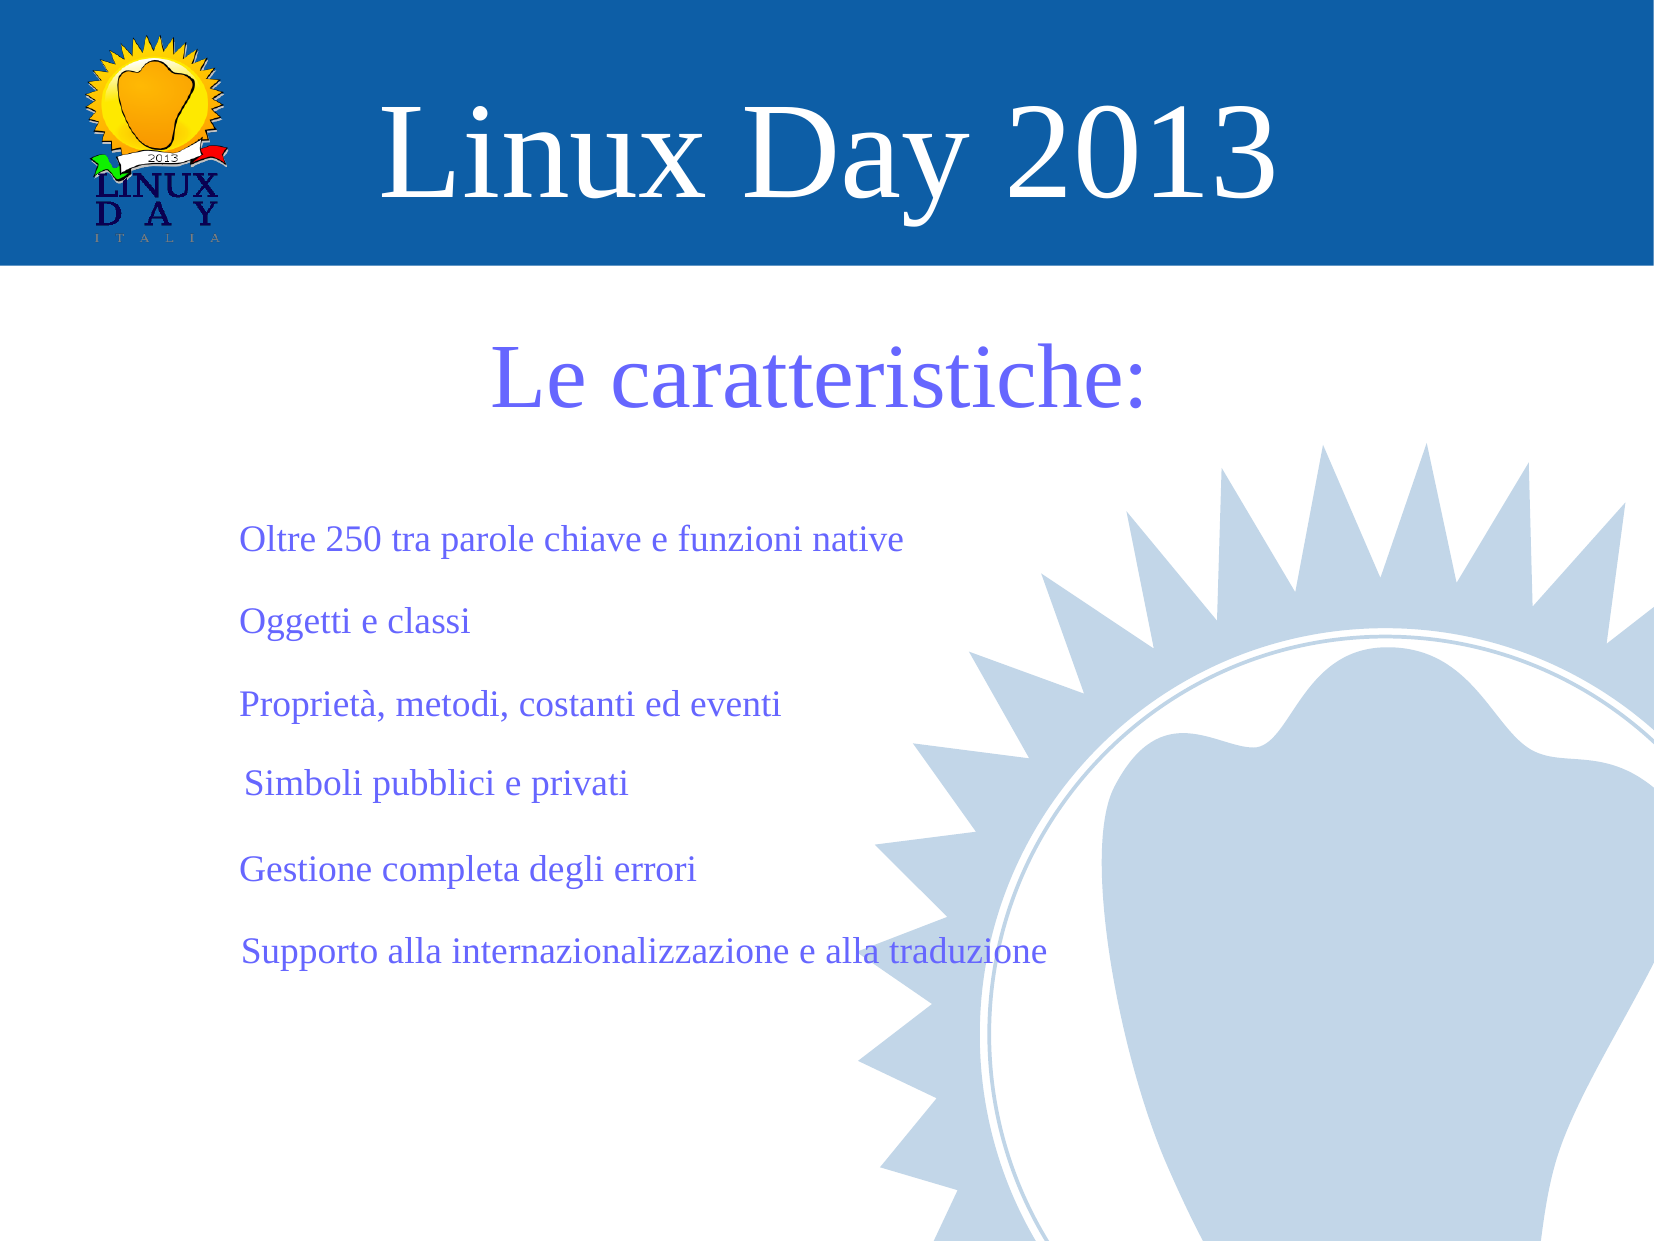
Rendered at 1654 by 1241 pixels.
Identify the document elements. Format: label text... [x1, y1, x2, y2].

text_box Oltre 250 tra parole chiave e funzioni native [224, 510, 921, 567]
text_box Proprietà, metodi, costanti ed eventi [224, 675, 969, 733]
text_box Simboli pubblici e privati [229, 754, 645, 811]
text_box Le caratteristiche: [389, 318, 1252, 436]
text_box Gestione completa degli errori [224, 840, 851, 898]
text_box Supporto alla internazionalizzazione e alla traduzione [226, 922, 1455, 980]
text_box Oggetti e classi [224, 592, 1028, 650]
picture [76, 14, 237, 262]
title Linux Day 2013 [237, 47, 1483, 255]
